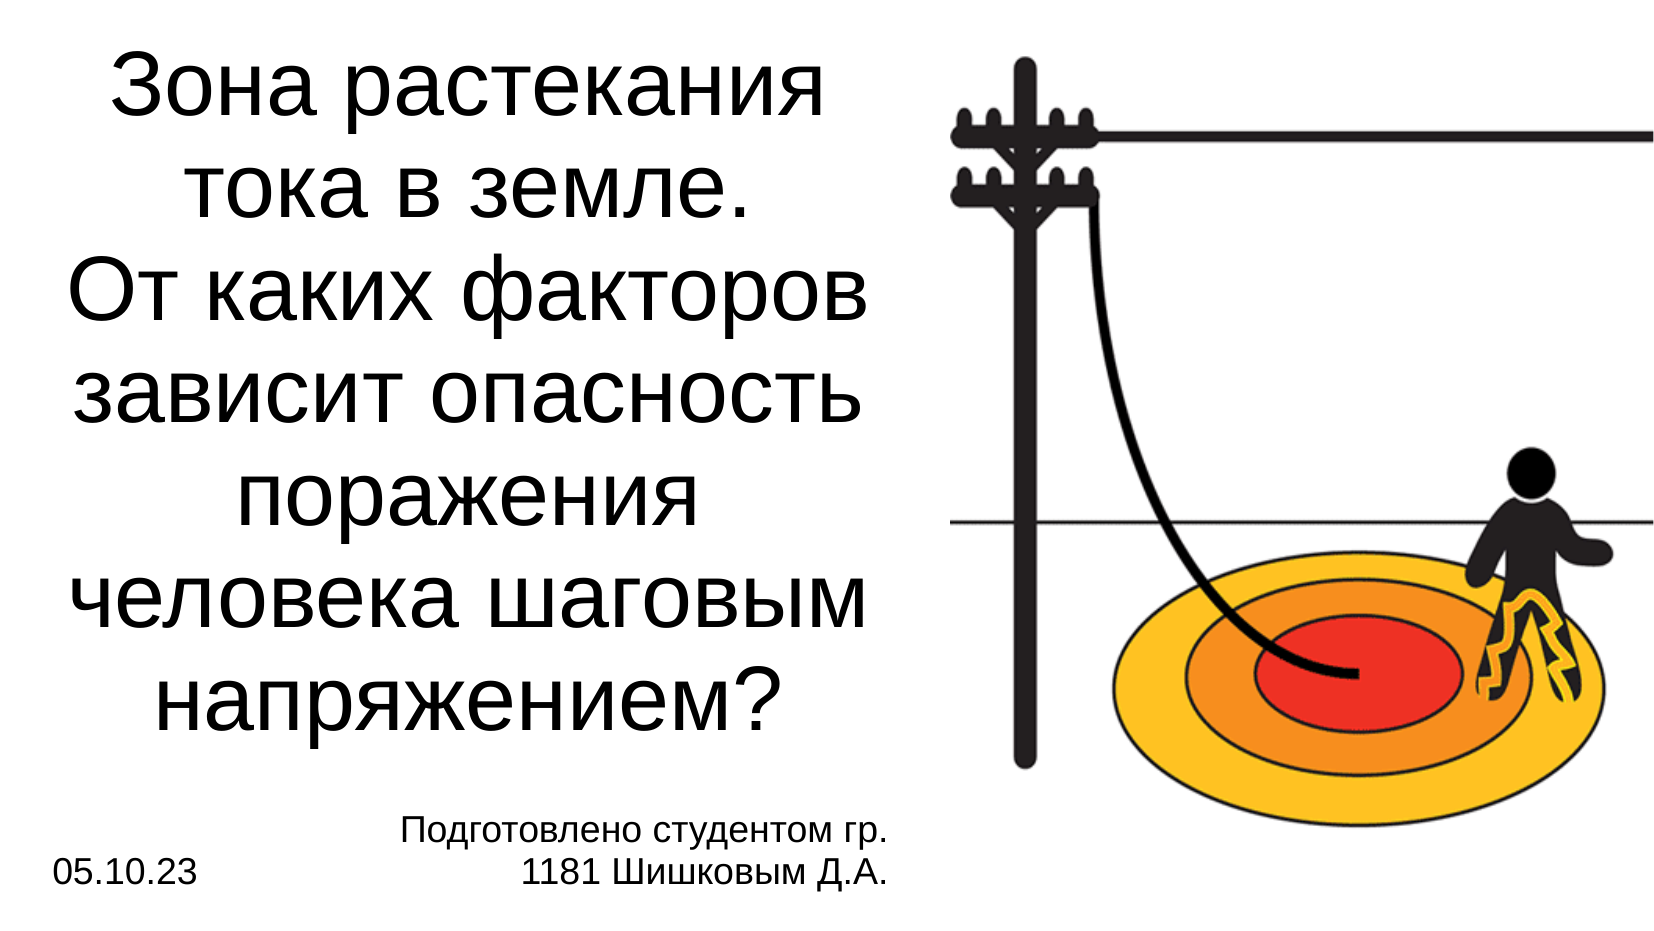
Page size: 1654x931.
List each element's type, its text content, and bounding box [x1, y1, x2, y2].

title Зона растекания тока в земле. От каких факторов зависит опасность поражения человека шаговым напряжением? [37, 32, 901, 751]
text_box Подготовлено студентом гр. 1181 Шишковым Д.А. [337, 801, 904, 901]
text_box 05.10.23 [37, 843, 226, 901]
picture [950, 15, 1654, 916]
